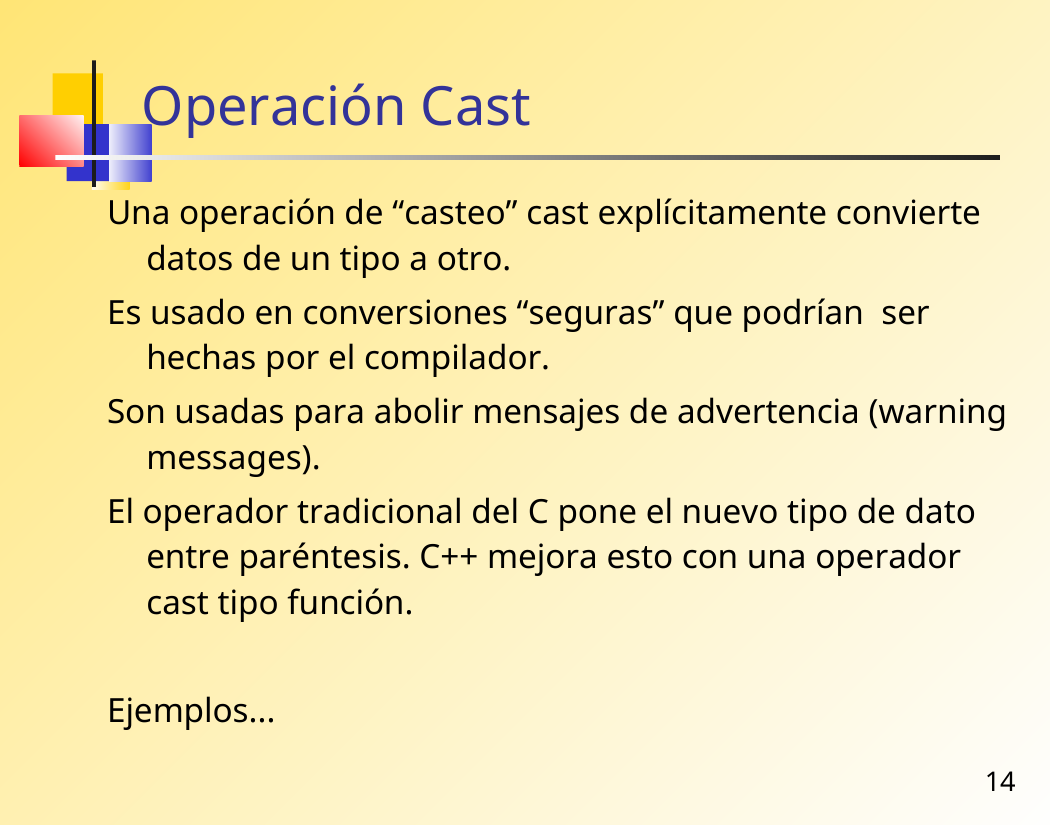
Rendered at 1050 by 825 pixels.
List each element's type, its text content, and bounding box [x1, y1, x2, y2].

list Una operación de “casteo” cast explícitamente convierte datos de un tipo a otro. Es usado en conversiones “seguras” que podrían ser hechas por el compilador. Son usadas para abolir mensajes de advertencia (warning messages). El operador tradicional del C pone el nuevo tipo de dato entre paréntesis. C++ mejora esto con una operador cast tipo función. Ejemplos... [96, 183, 1024, 743]
title Operación Cast [131, 27, 1026, 148]
